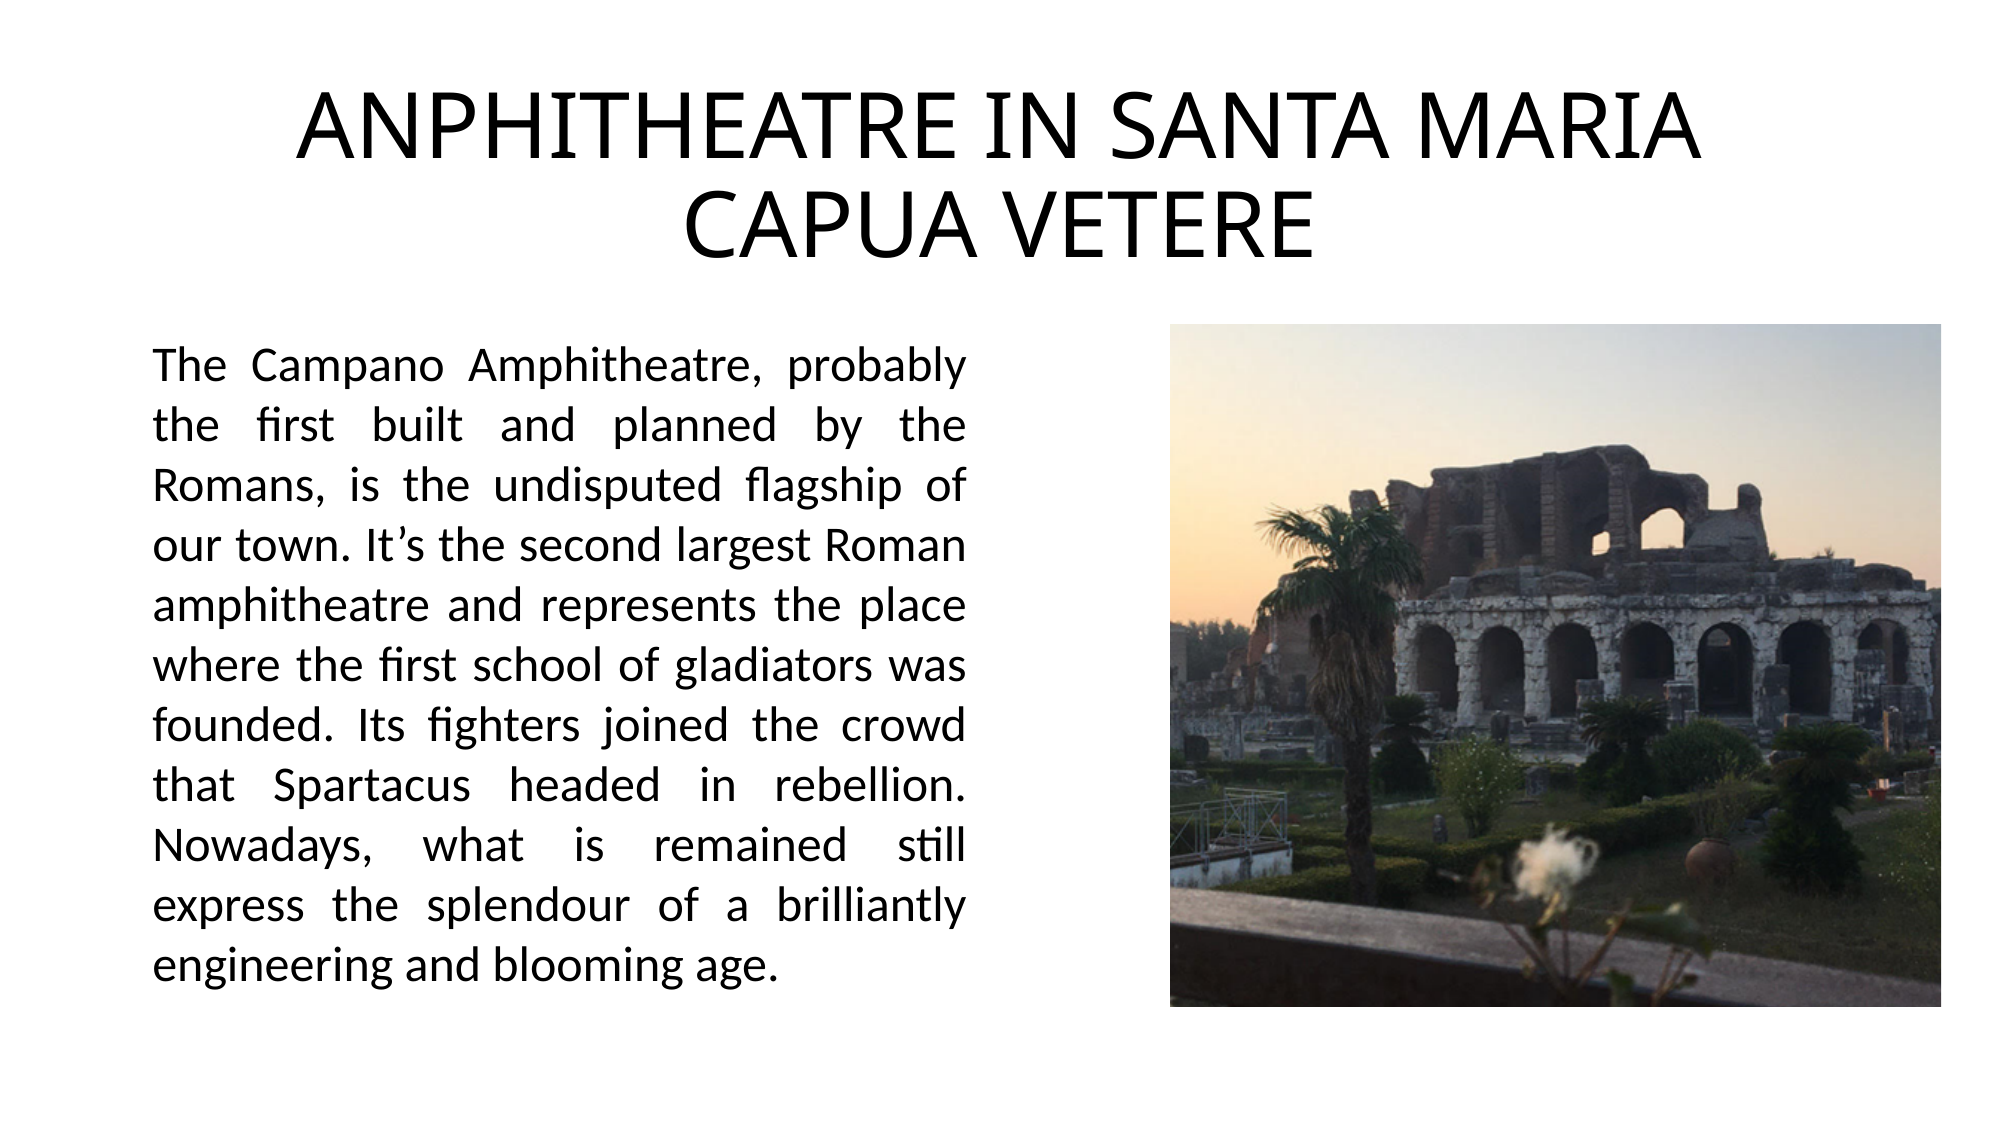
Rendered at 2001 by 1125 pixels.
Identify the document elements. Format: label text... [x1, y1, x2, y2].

title ANPHITHEATRE IN SANTA MARIA CAPUA VETERE [137, 69, 1863, 287]
text_box The Campano Amphitheatre, probably the first built and planned by the Romans, is the undisputed flagship of our town. It’s the second largest Roman amphitheatre and represents the place where the first school of gladiators was founded. Its fighters joined the crowd that Spartacus headed in rebellion. Nowadays, what is remained still express the splendour of a brilliantly engineering and blooming age. [137, 324, 982, 1000]
picture [1170, 324, 1942, 1007]
